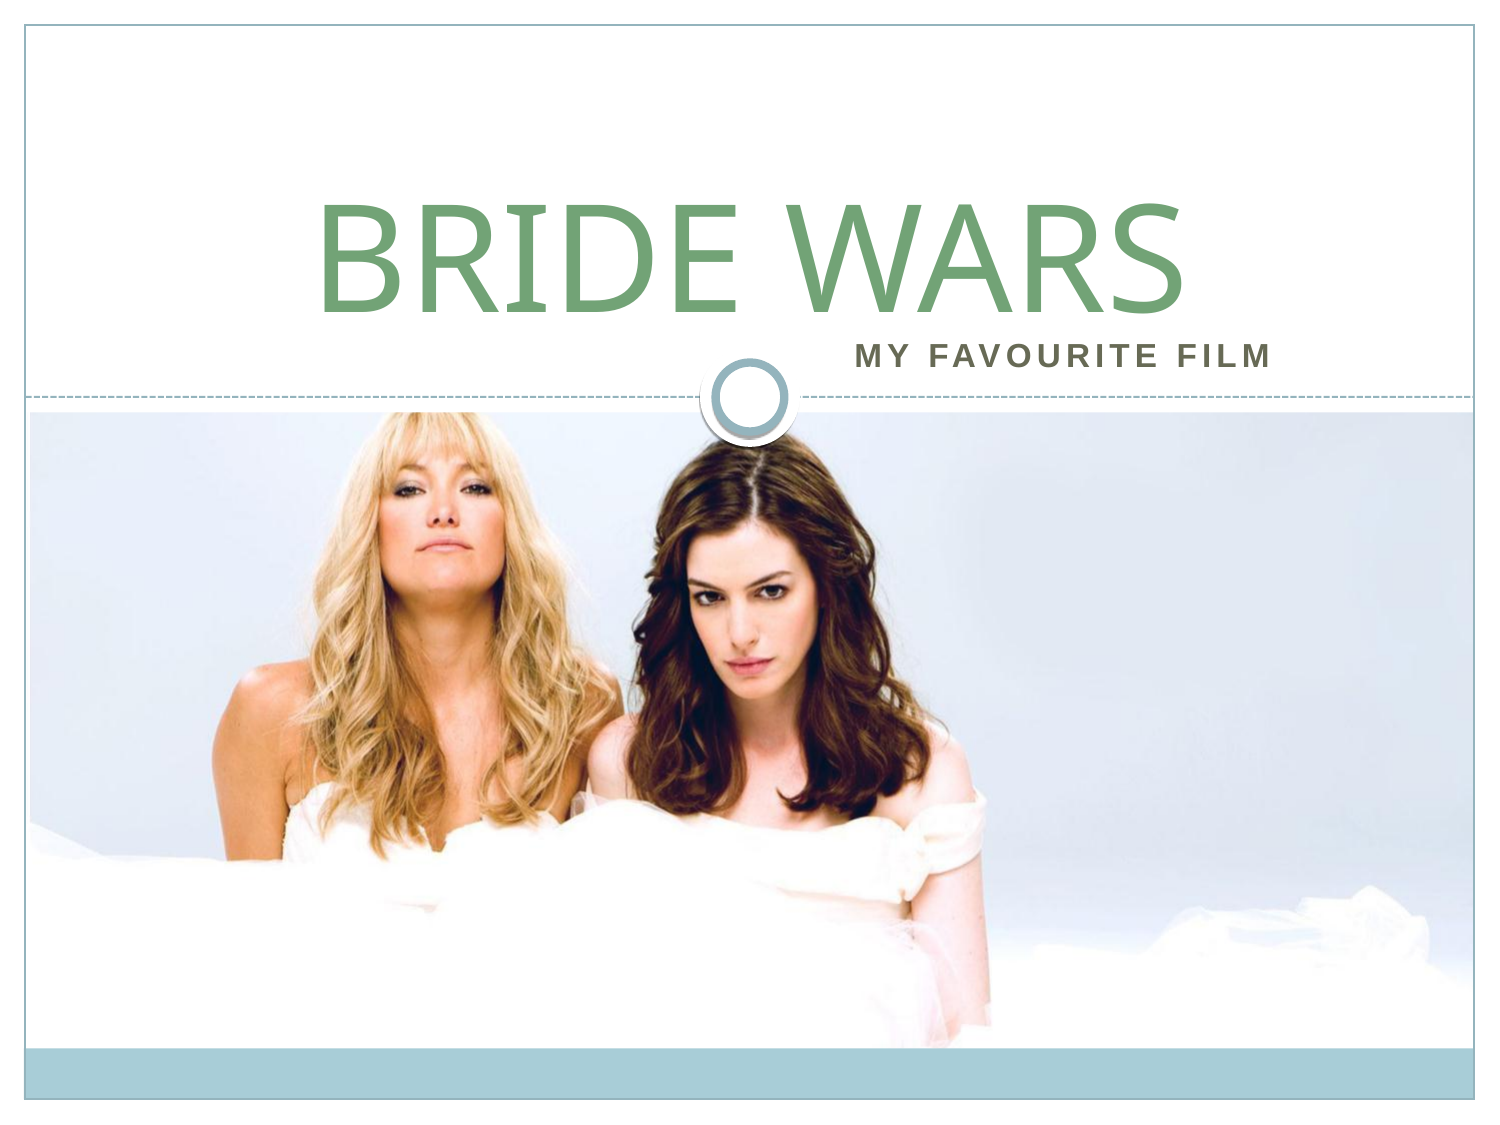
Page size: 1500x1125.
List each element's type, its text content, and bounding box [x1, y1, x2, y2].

picture [26, 413, 1473, 1048]
subtitle MY FAVOURITE FILM [537, 326, 1500, 614]
title BRIDE WARS [112, 62, 1388, 350]
